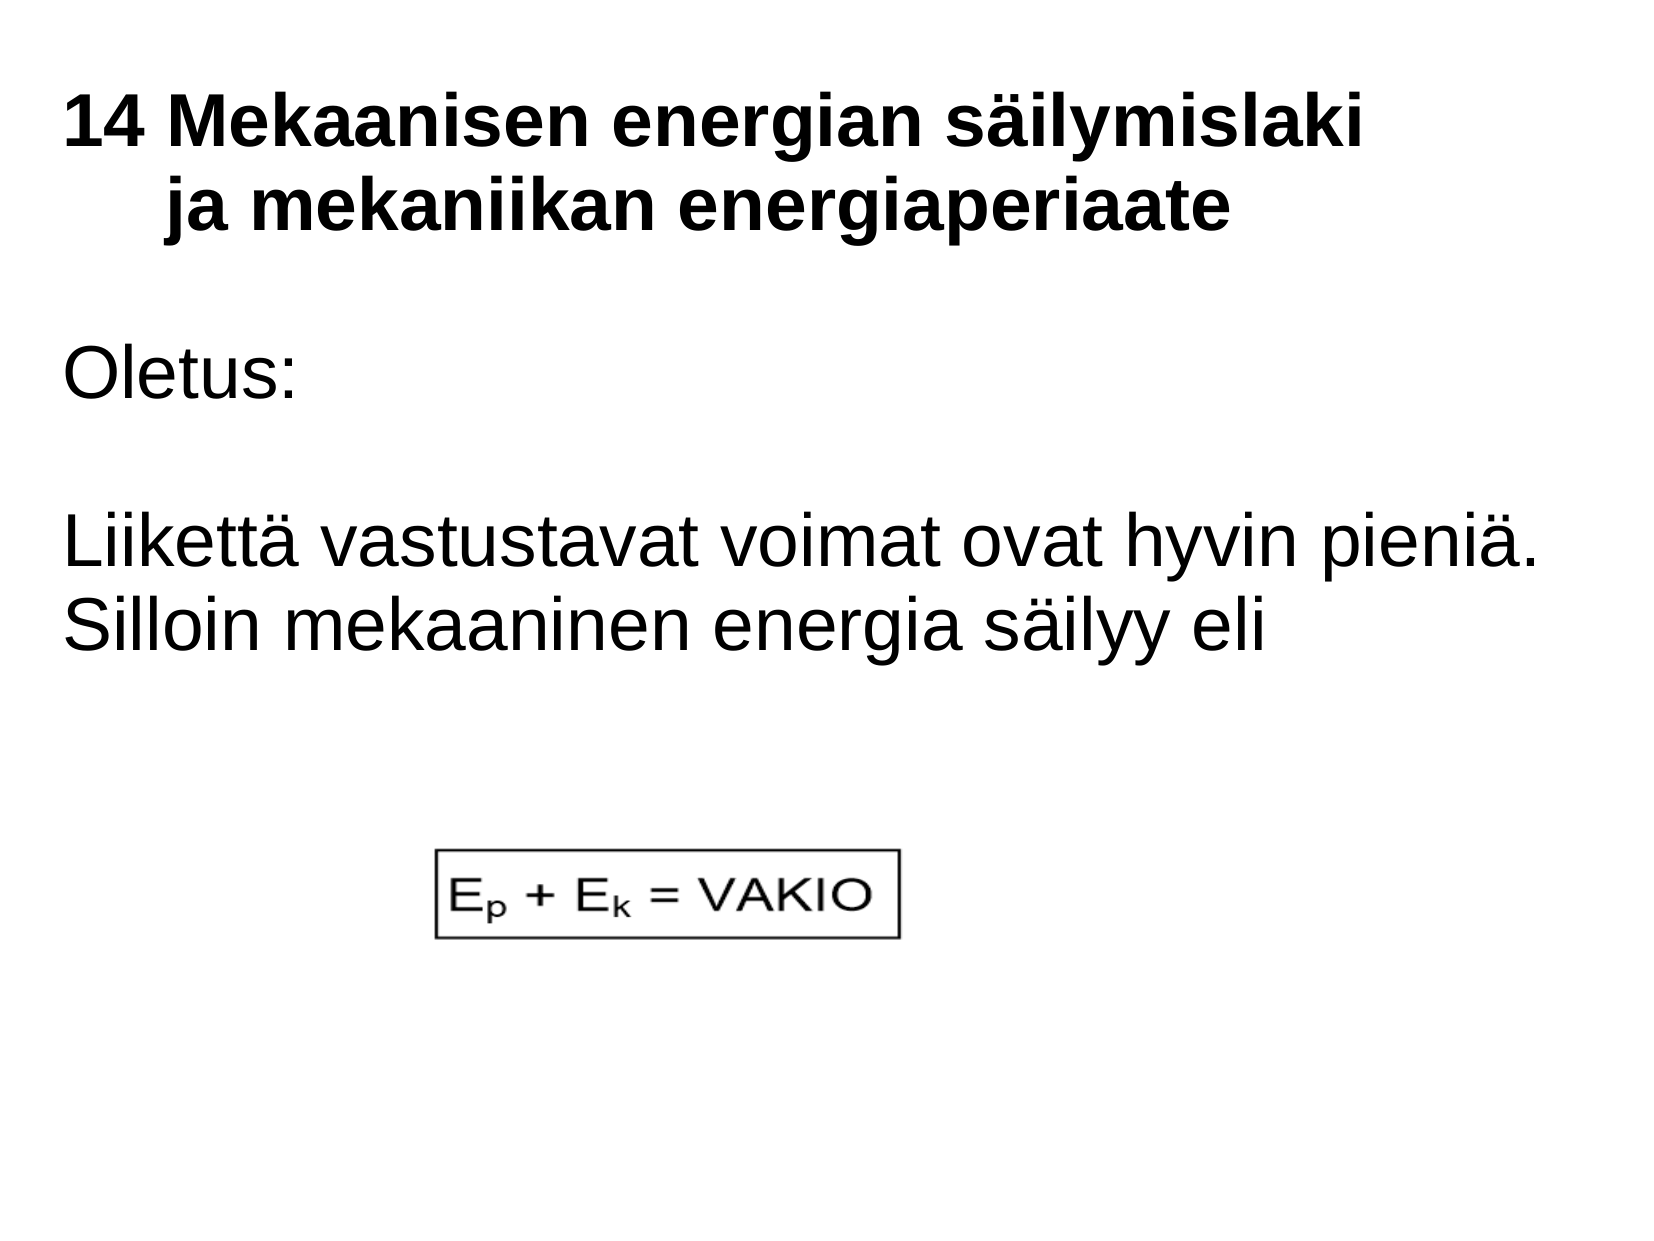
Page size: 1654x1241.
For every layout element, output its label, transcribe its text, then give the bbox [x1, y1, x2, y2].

text_box 14 Mekaanisen energian säilymislaki ja mekaniikan energiaperiaate Oletus: Liikettä vastustavat voimat ovat hyvin pieniä. Silloin mekaaninen energia säilyy eli [47, 70, 1619, 674]
picture [396, 806, 957, 969]
